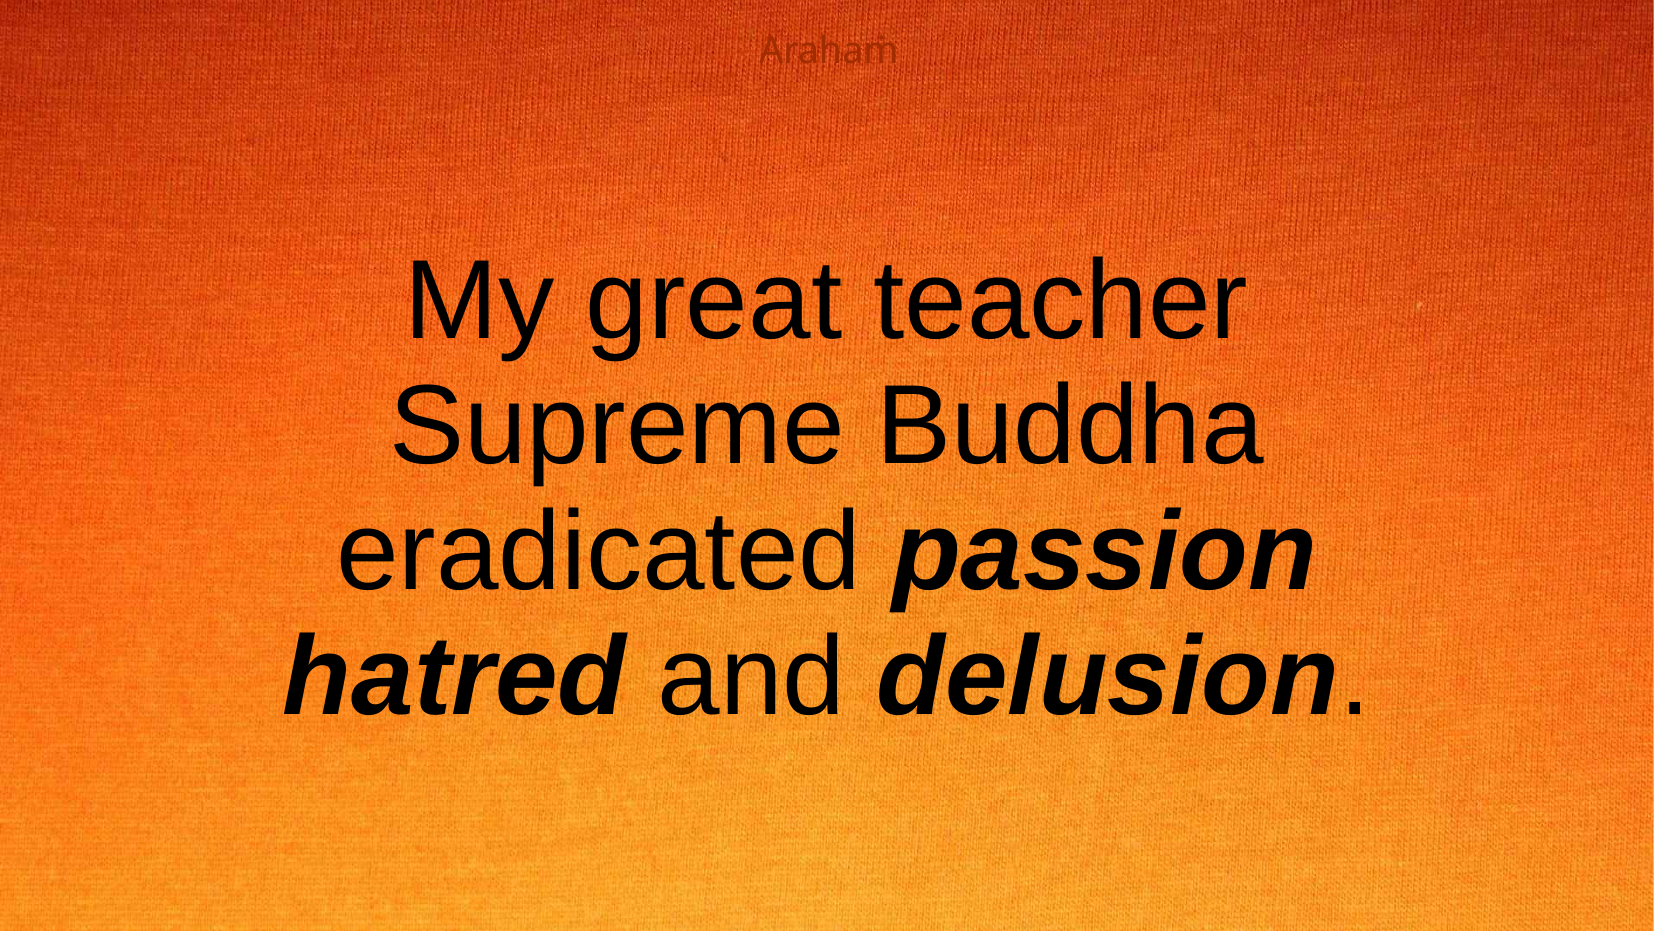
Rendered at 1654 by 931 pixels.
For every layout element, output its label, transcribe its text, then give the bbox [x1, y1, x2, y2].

text_box Arahaṁ [1, 16, 1654, 77]
subtitle My great teacher Supreme Buddha eradicated passion hatred and delusion. [82, 217, 1571, 758]
picture [0, 0, 1654, 931]
